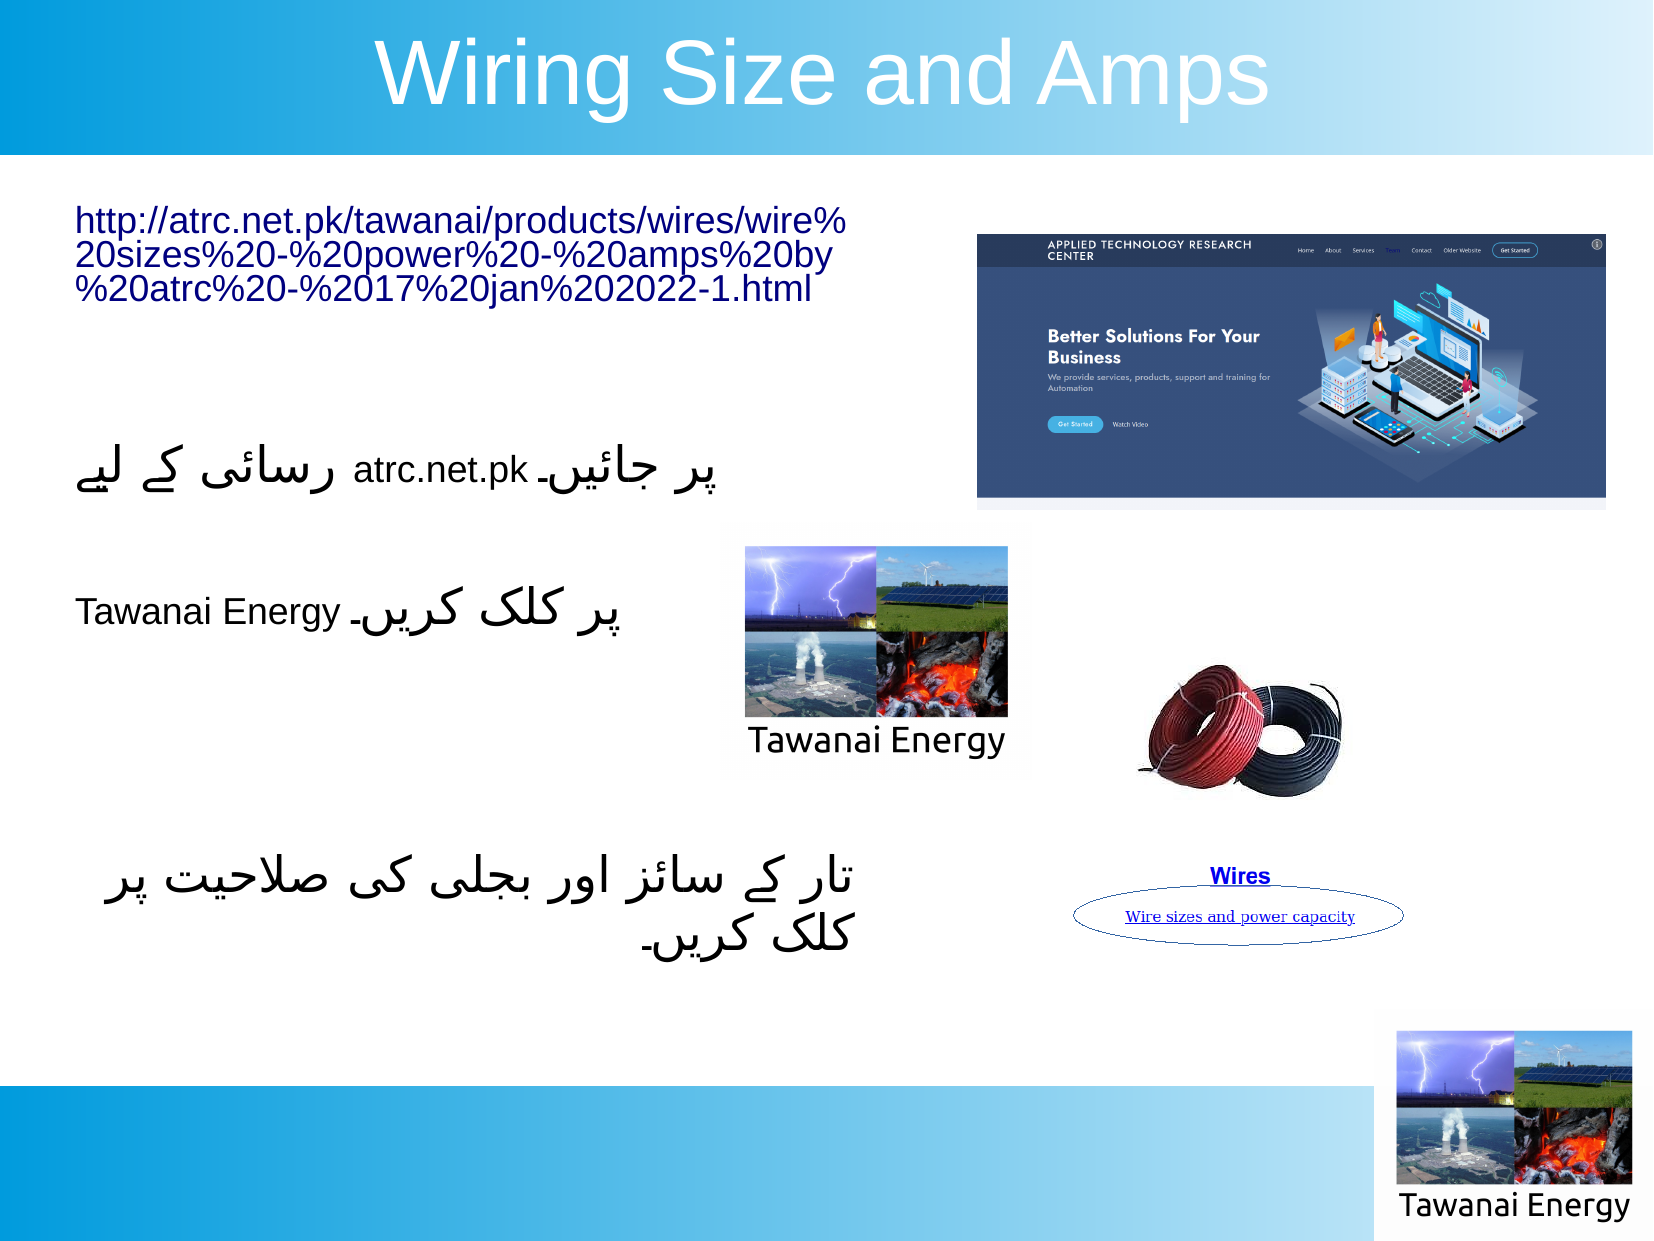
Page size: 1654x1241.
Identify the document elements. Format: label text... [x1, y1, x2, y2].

picture [977, 234, 1606, 511]
picture [720, 522, 1032, 781]
text_box http://atrc.net.pk/tawanai/products/wires/wire%20sizes%20-%20power%20-%20amps%20by%20atrc%20-%2017%20jan%202022-1.html رسائی کے لیے atrc.net.pk پر جائیں۔ Tawanai Energy پر کلک کریں۔ تار کے سائز اور بجلی کی صلاحیت پر کلک کریں۔ [60, 192, 871, 986]
picture [1374, 1009, 1654, 1241]
picture [1050, 614, 1449, 972]
title Wiring Size and Amps [79, 20, 1568, 126]
